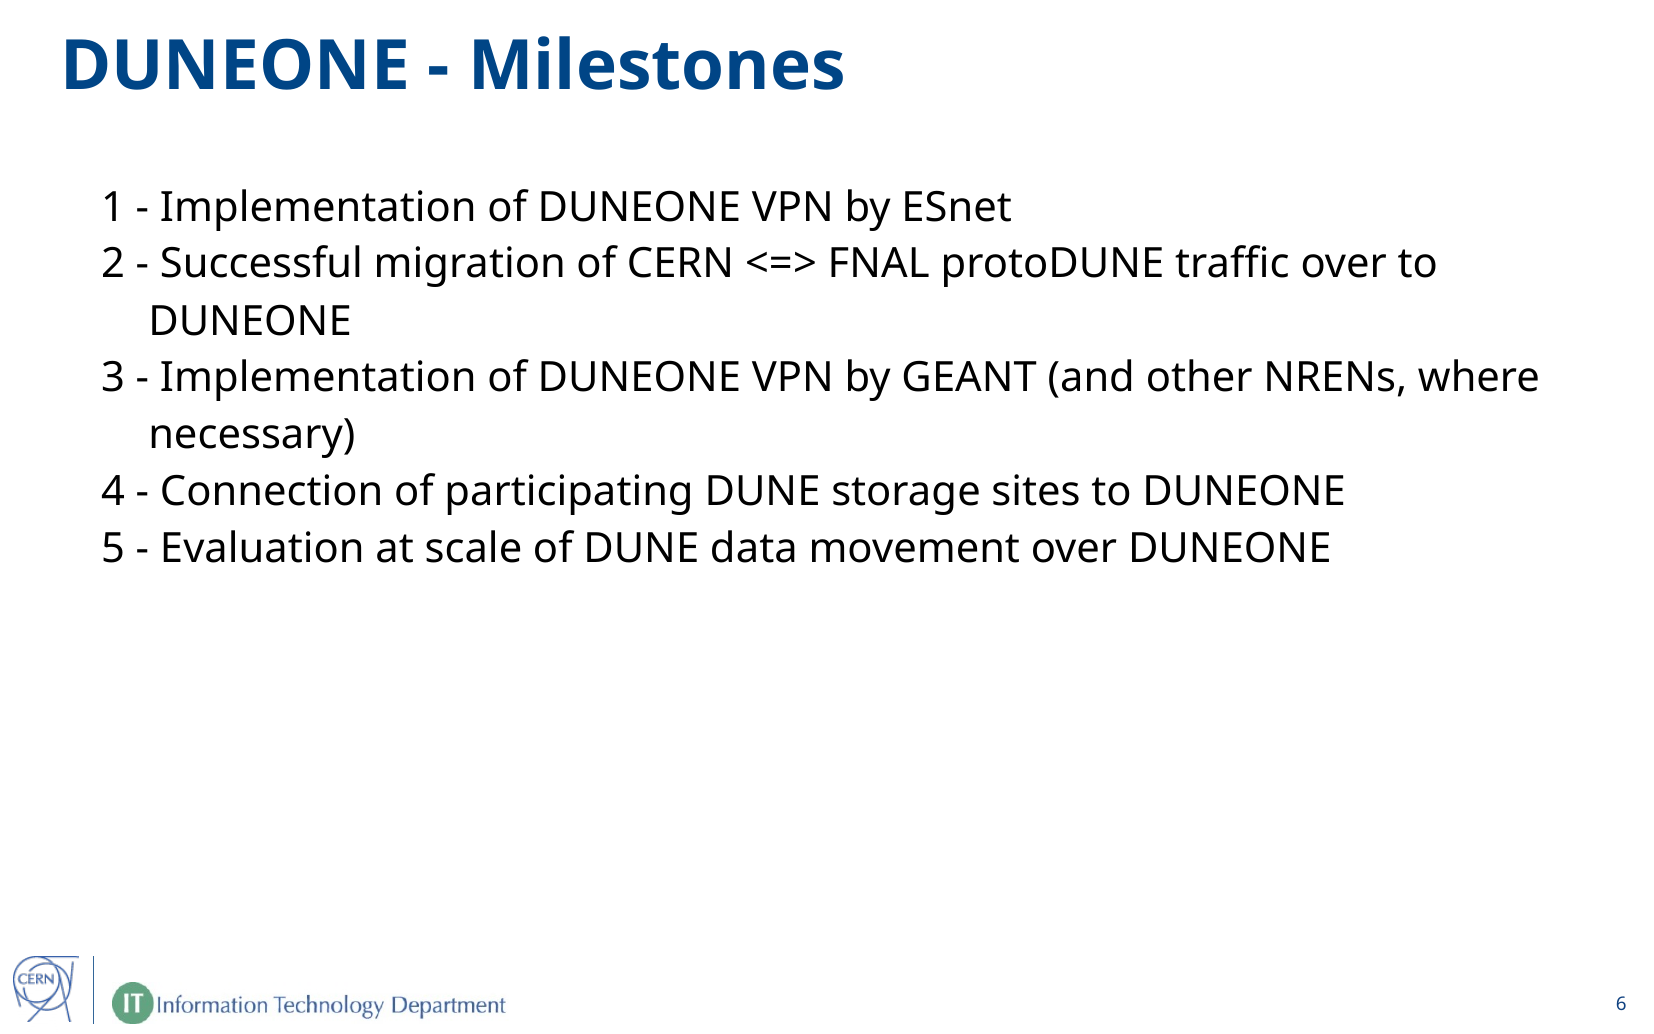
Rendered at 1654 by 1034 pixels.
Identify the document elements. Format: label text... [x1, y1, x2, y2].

picture [13, 956, 79, 1032]
picture [112, 1006, 755, 1024]
text_box 1 - Implementation of DUNEONE VPN by ESnet 2 - Successful migration of CERN <=> FNAL protoDUNE traffic over to DUNEONE 3 - Implementation of DUNEONE VPN by GEANT (and other NRENs, where necessary) 4 - Connection of participating DUNE storage sites to DUNEONE 5 - Evaluation at scale of DUNE data movement over DUNEONE [86, 168, 1561, 1006]
title DUNEONE - Milestones [60, 0, 1528, 138]
